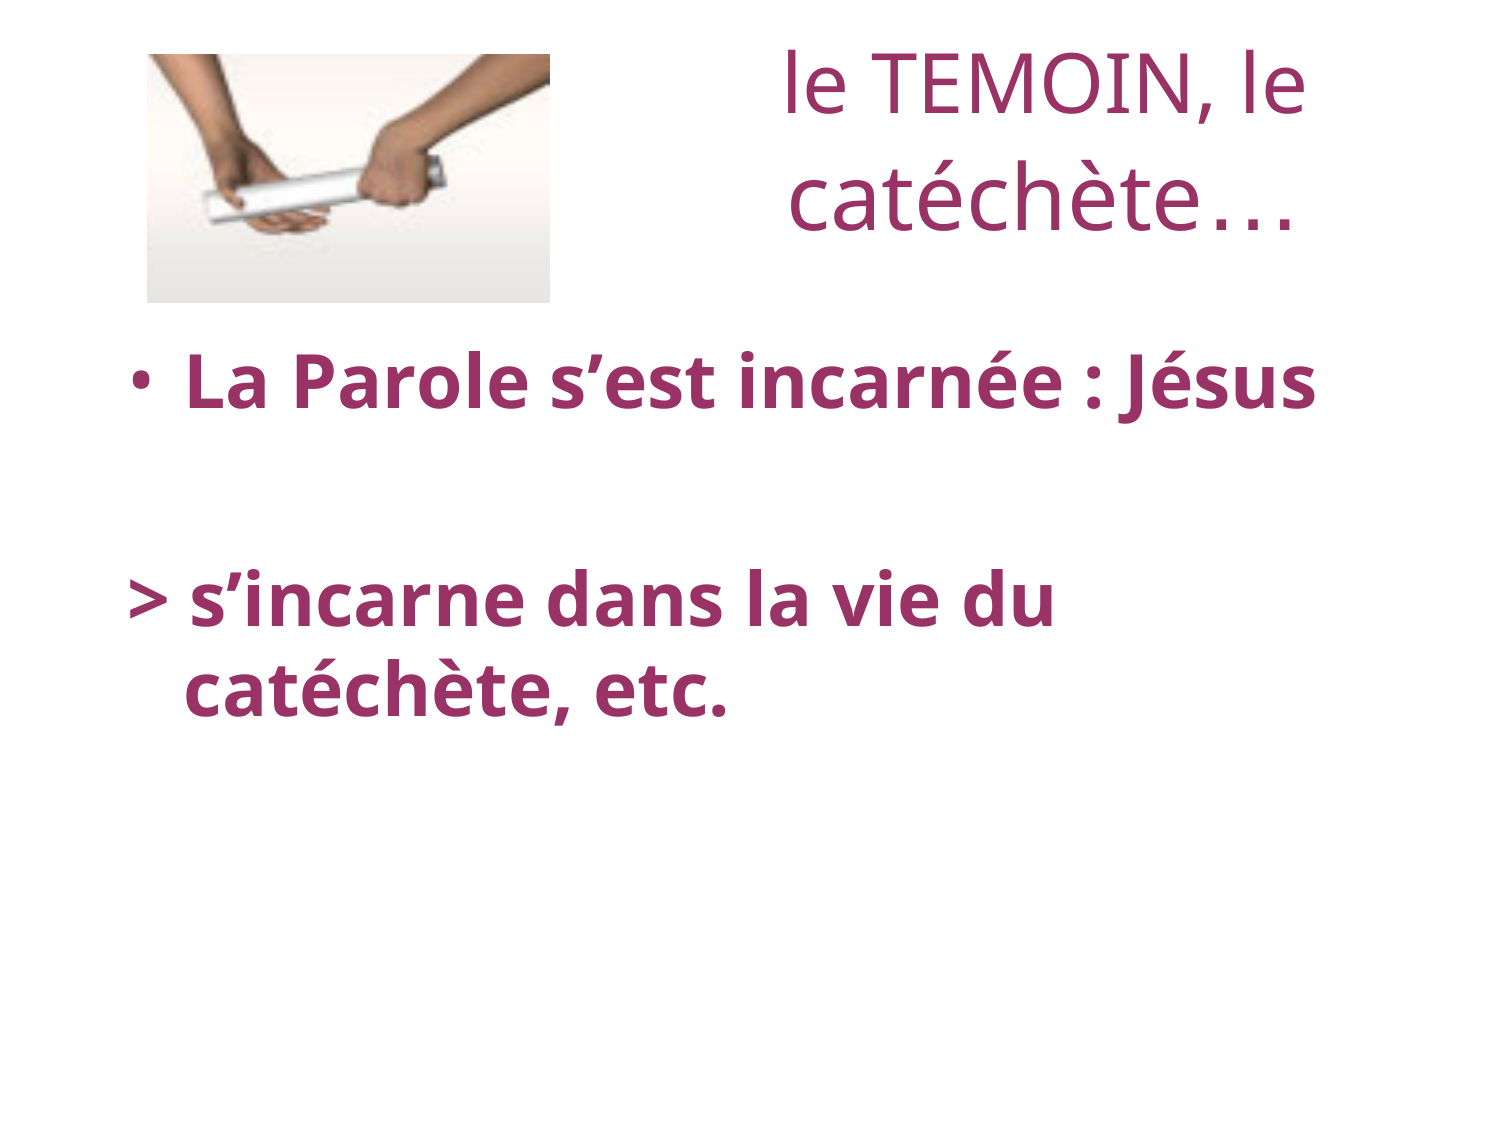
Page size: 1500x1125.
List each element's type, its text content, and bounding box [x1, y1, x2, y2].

picture [147, 54, 550, 303]
title le TEMOIN, le catéchète… [667, 54, 1424, 227]
list La Parole s’est incarnée : Jésus > s’incarne dans la vie du catéchète, etc. [112, 326, 1463, 861]
